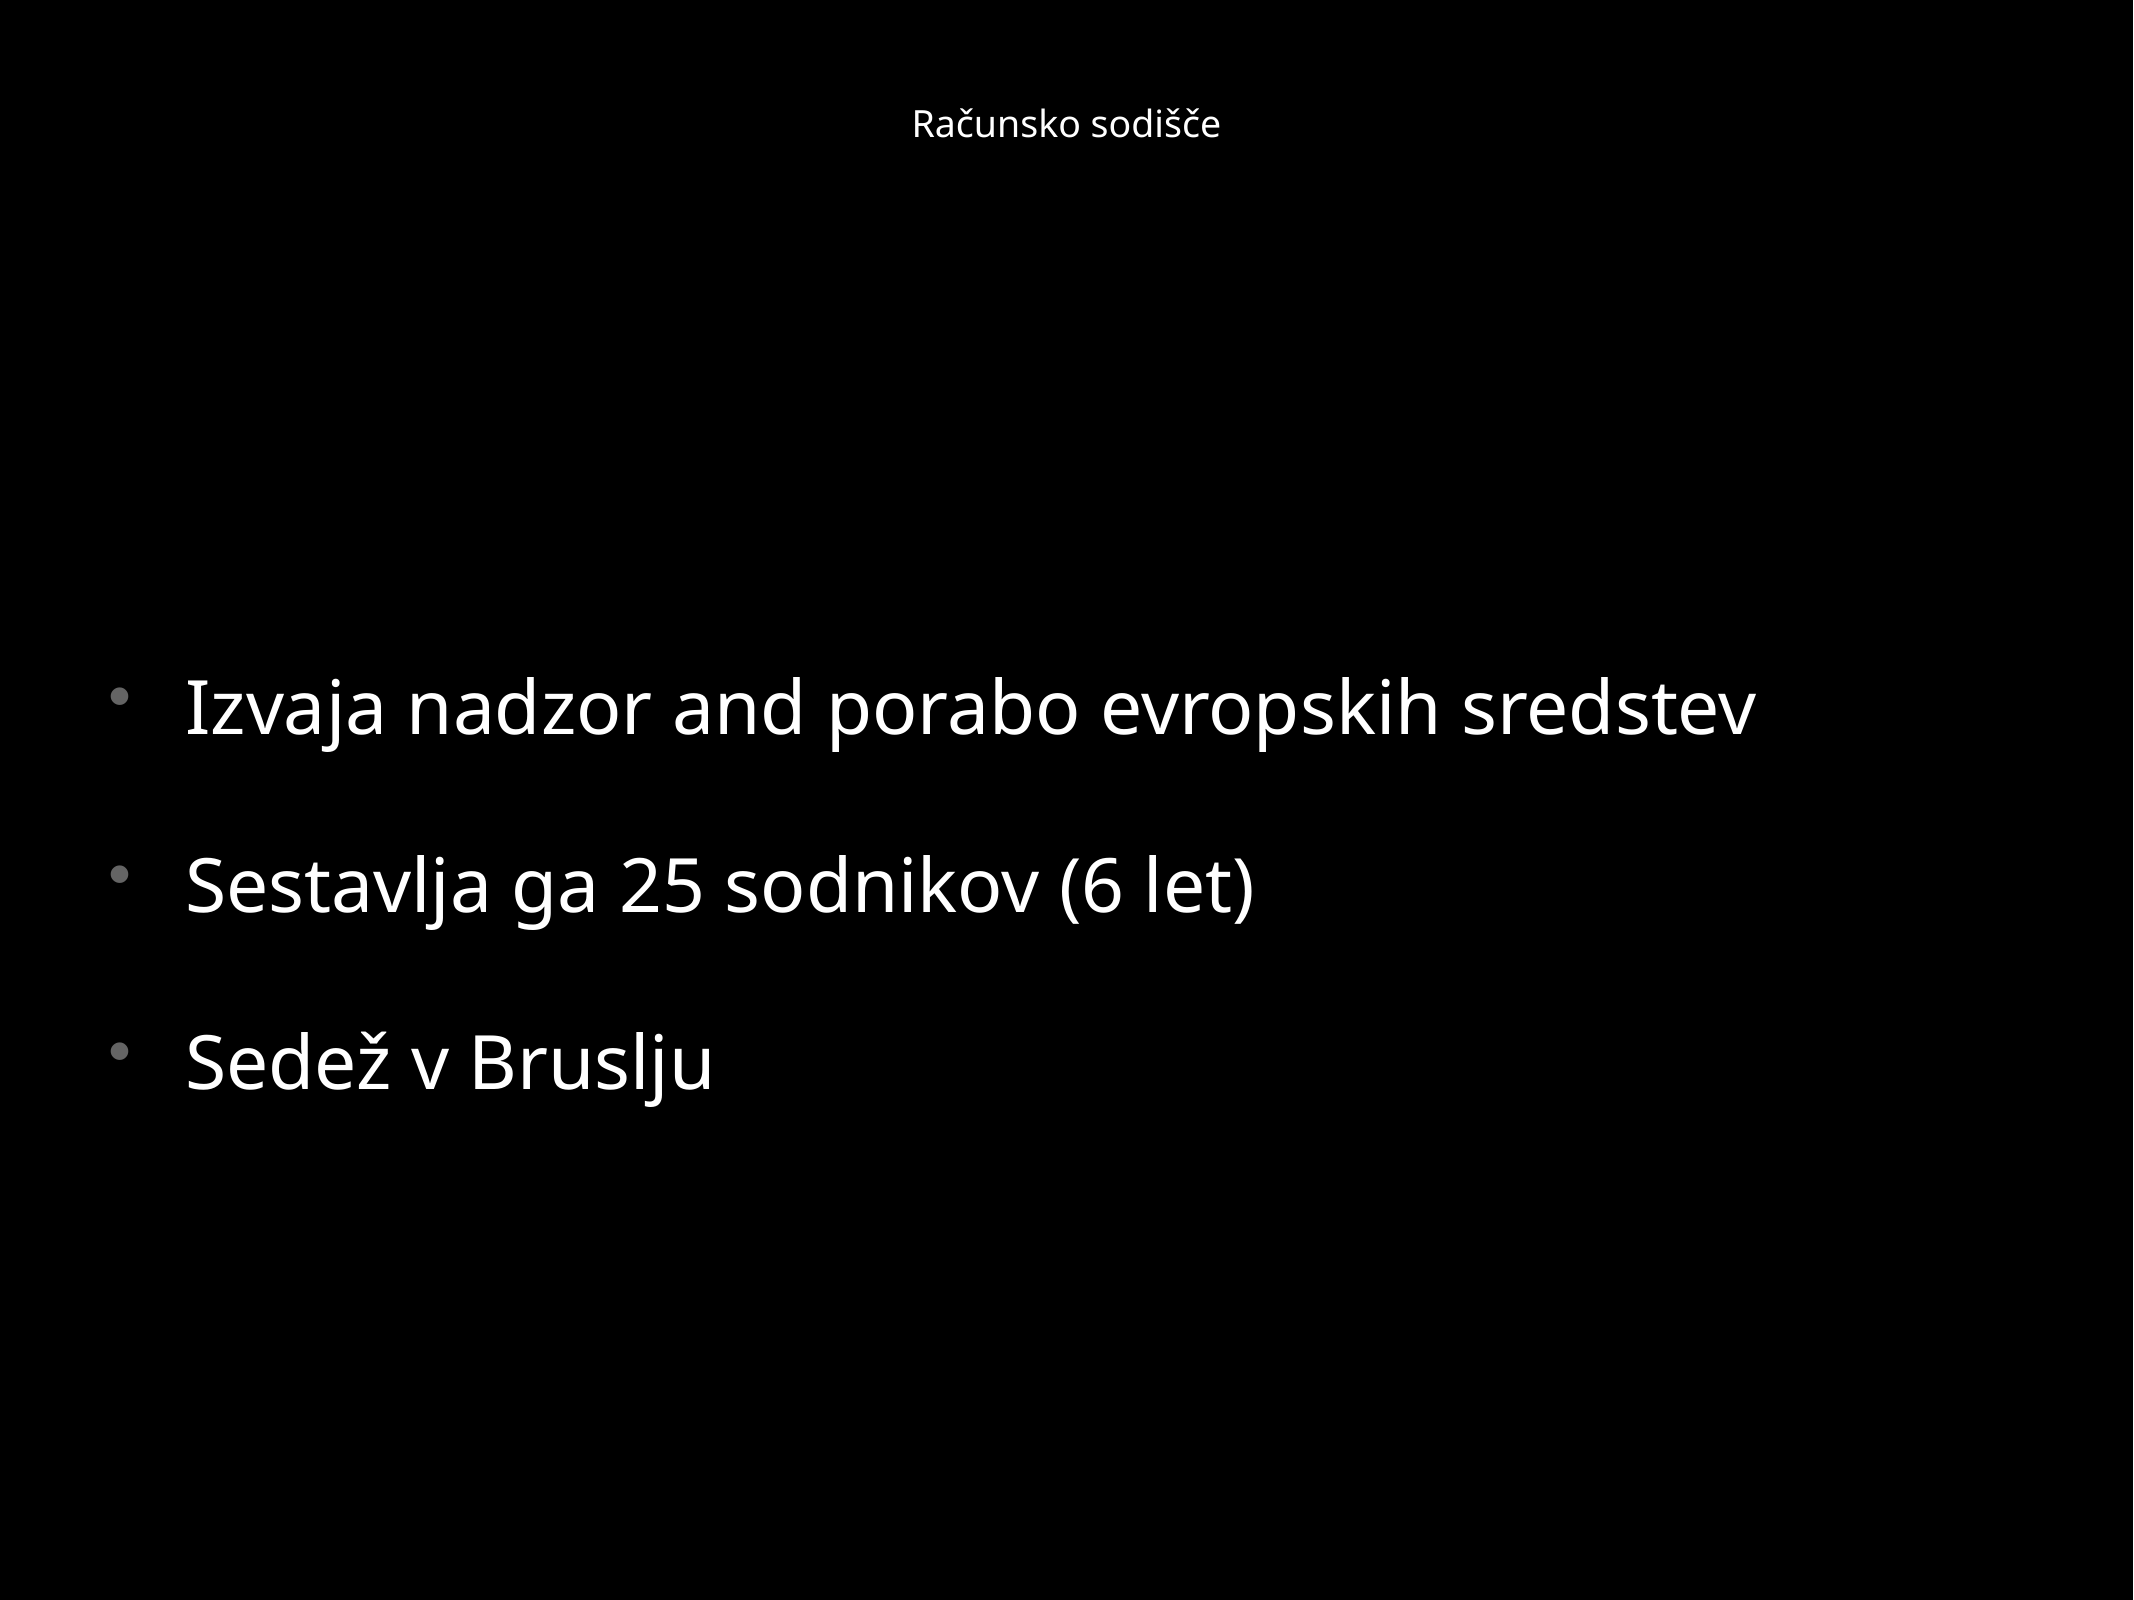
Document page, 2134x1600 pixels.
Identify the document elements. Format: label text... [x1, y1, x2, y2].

list Izvaja nadzor and porabo evropskih sredstev Sestavlja ga 25 sodnikov (6 let) Sedež v Bruslju [108, 331, 2025, 1434]
title Računsko sodišče [108, 99, 2025, 331]
